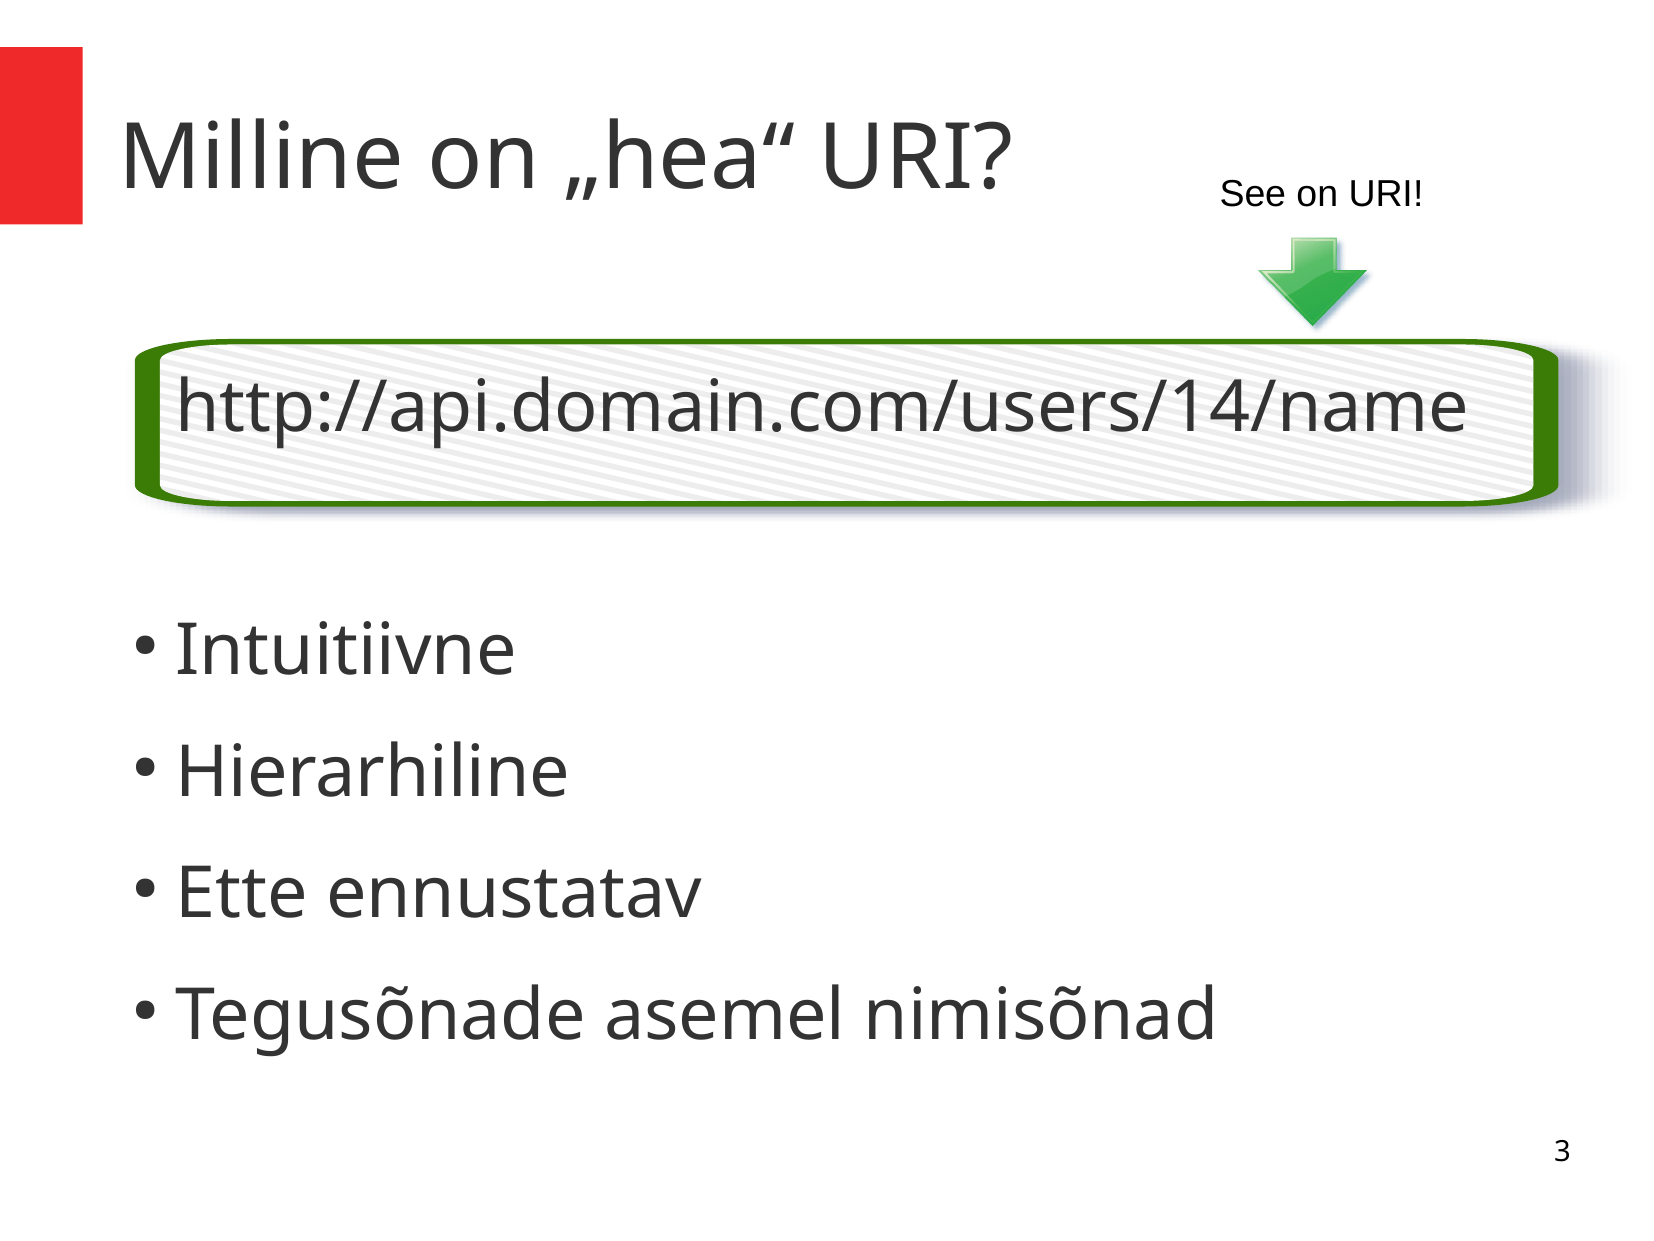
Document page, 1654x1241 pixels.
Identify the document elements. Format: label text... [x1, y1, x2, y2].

text_box See on URI! [1204, 165, 1439, 223]
picture [70, 228, 1654, 532]
title Milline on „hea“ URI? [118, 49, 1571, 257]
list http://api.domain.com/users/14/name Intuitiivne Hierarhiline Ette ennustatav Tegusõnade asemel nimisõnad [118, 354, 1536, 1074]
